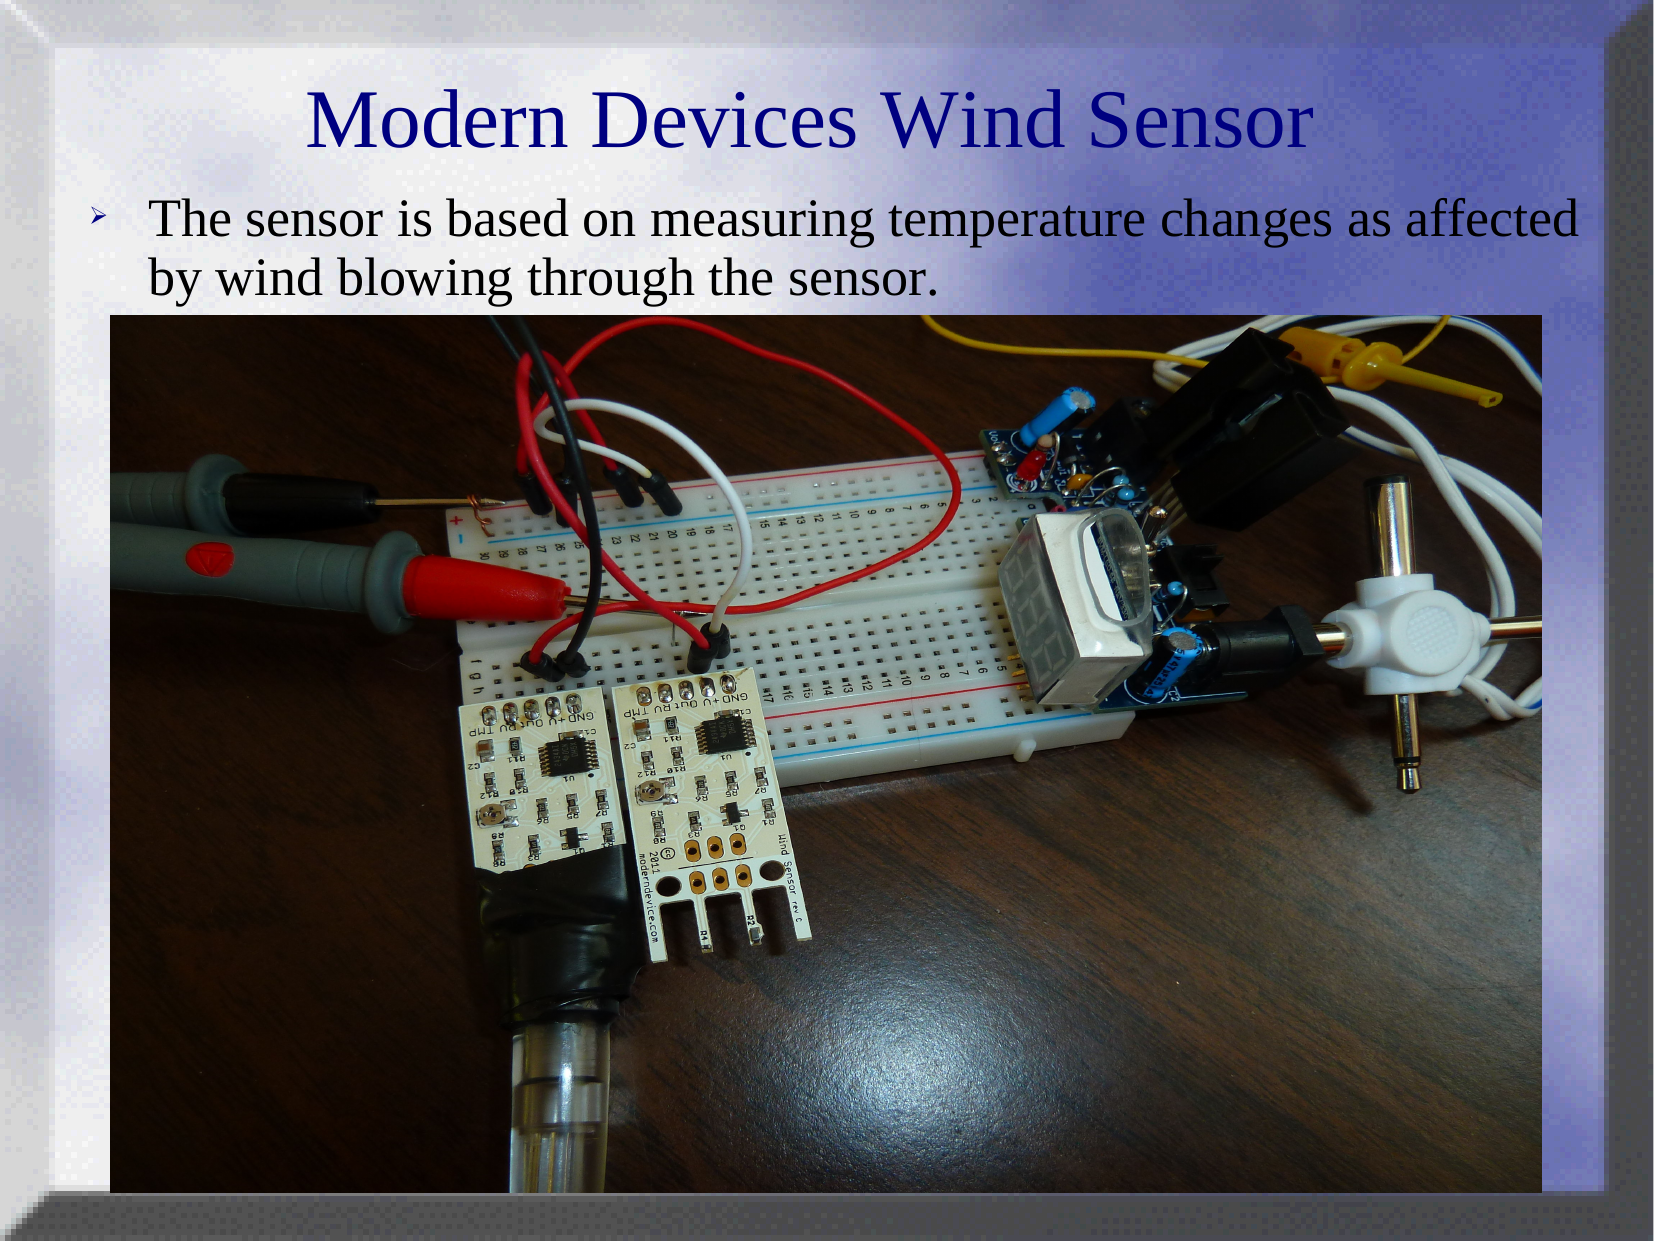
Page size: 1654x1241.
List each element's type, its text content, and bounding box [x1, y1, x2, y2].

title Modern Devices Wind Sensor [191, 66, 1430, 173]
picture [0, 0, 1654, 1241]
list The sensor is based on measuring temperature changes as affected by wind blowing through the sensor. [89, 188, 1587, 310]
